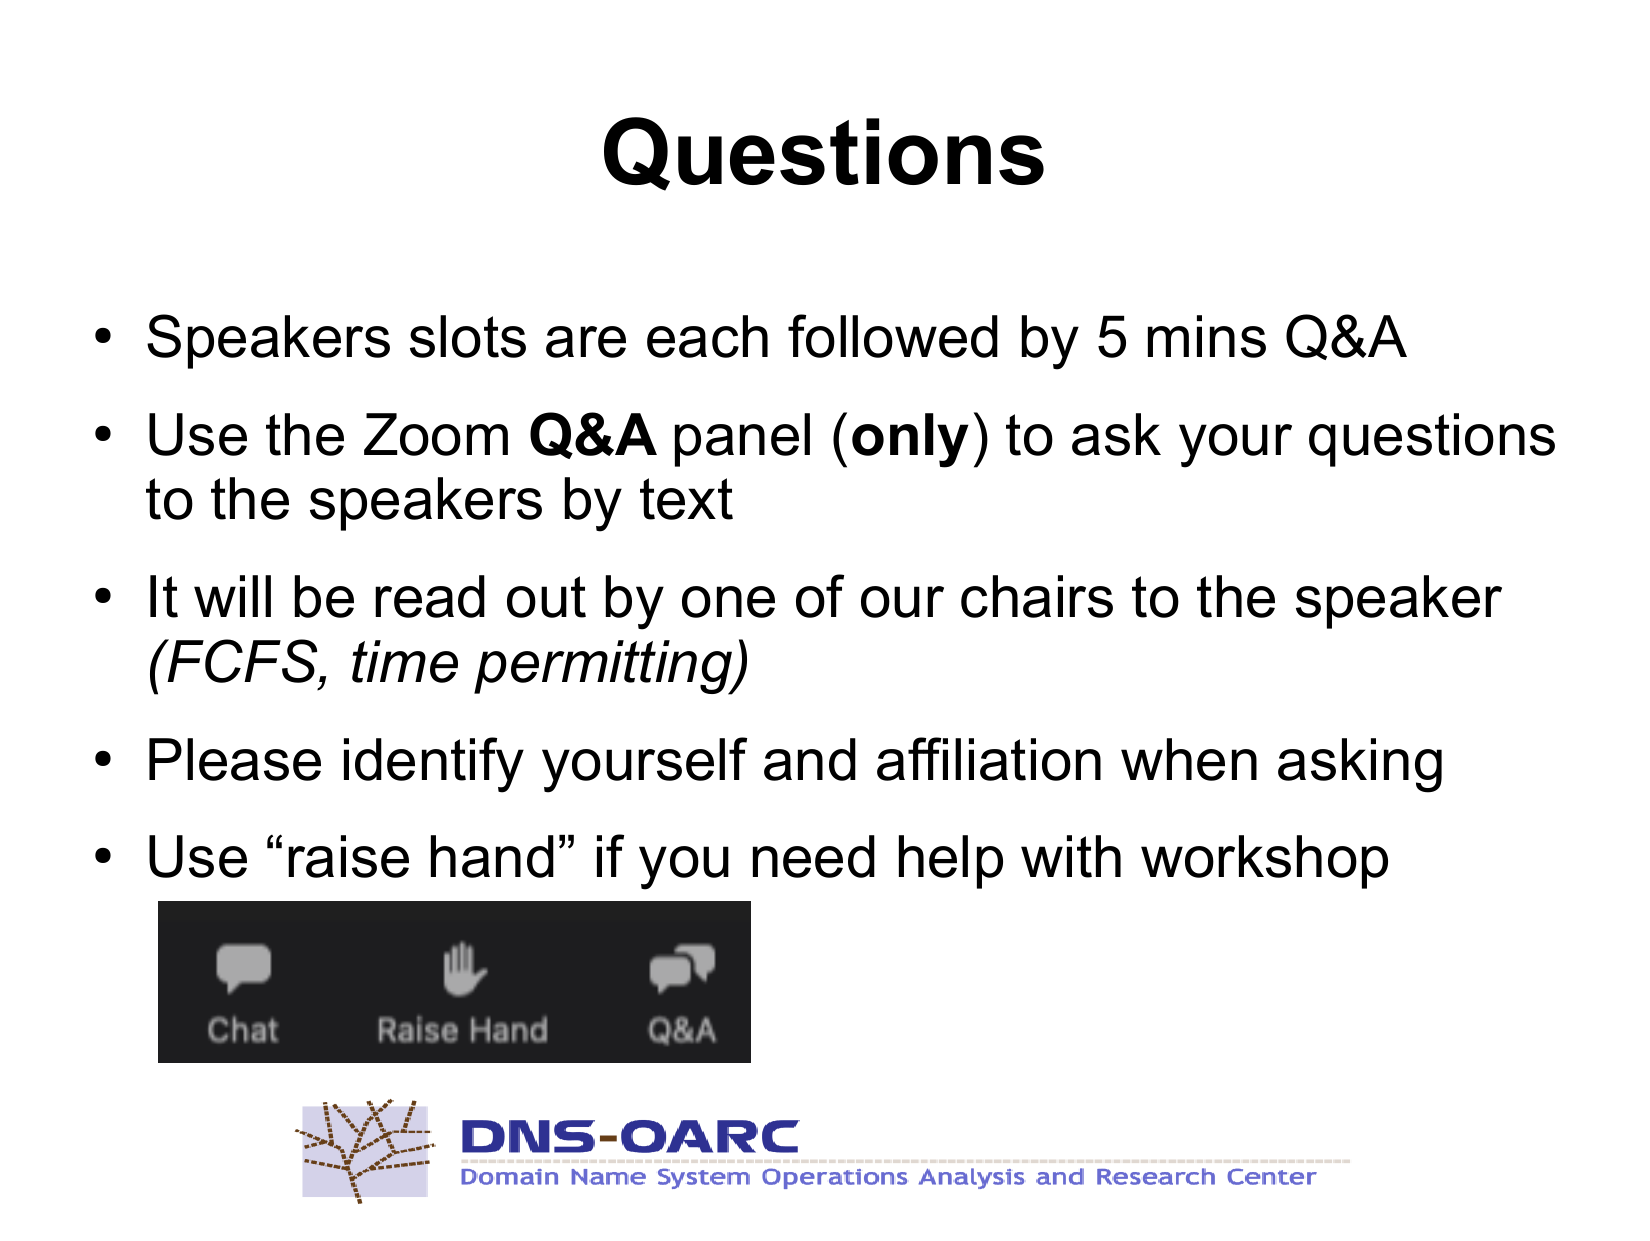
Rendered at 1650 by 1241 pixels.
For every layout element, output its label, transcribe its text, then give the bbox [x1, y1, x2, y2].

title Questions [82, 49, 1568, 207]
picture [158, 901, 751, 1063]
list Speakers slots are each followed by 5 mins Q&A Use the Zoom Q&A panel (only) to ask your questions to the speakers by text It will be read out by one of our chairs to the speaker (FCFS, time permitting) Please identify yourself and affiliation when asking Use “raise hand” if you need help with workshop [75, 207, 1576, 922]
picture [235, 1092, 1385, 1211]
